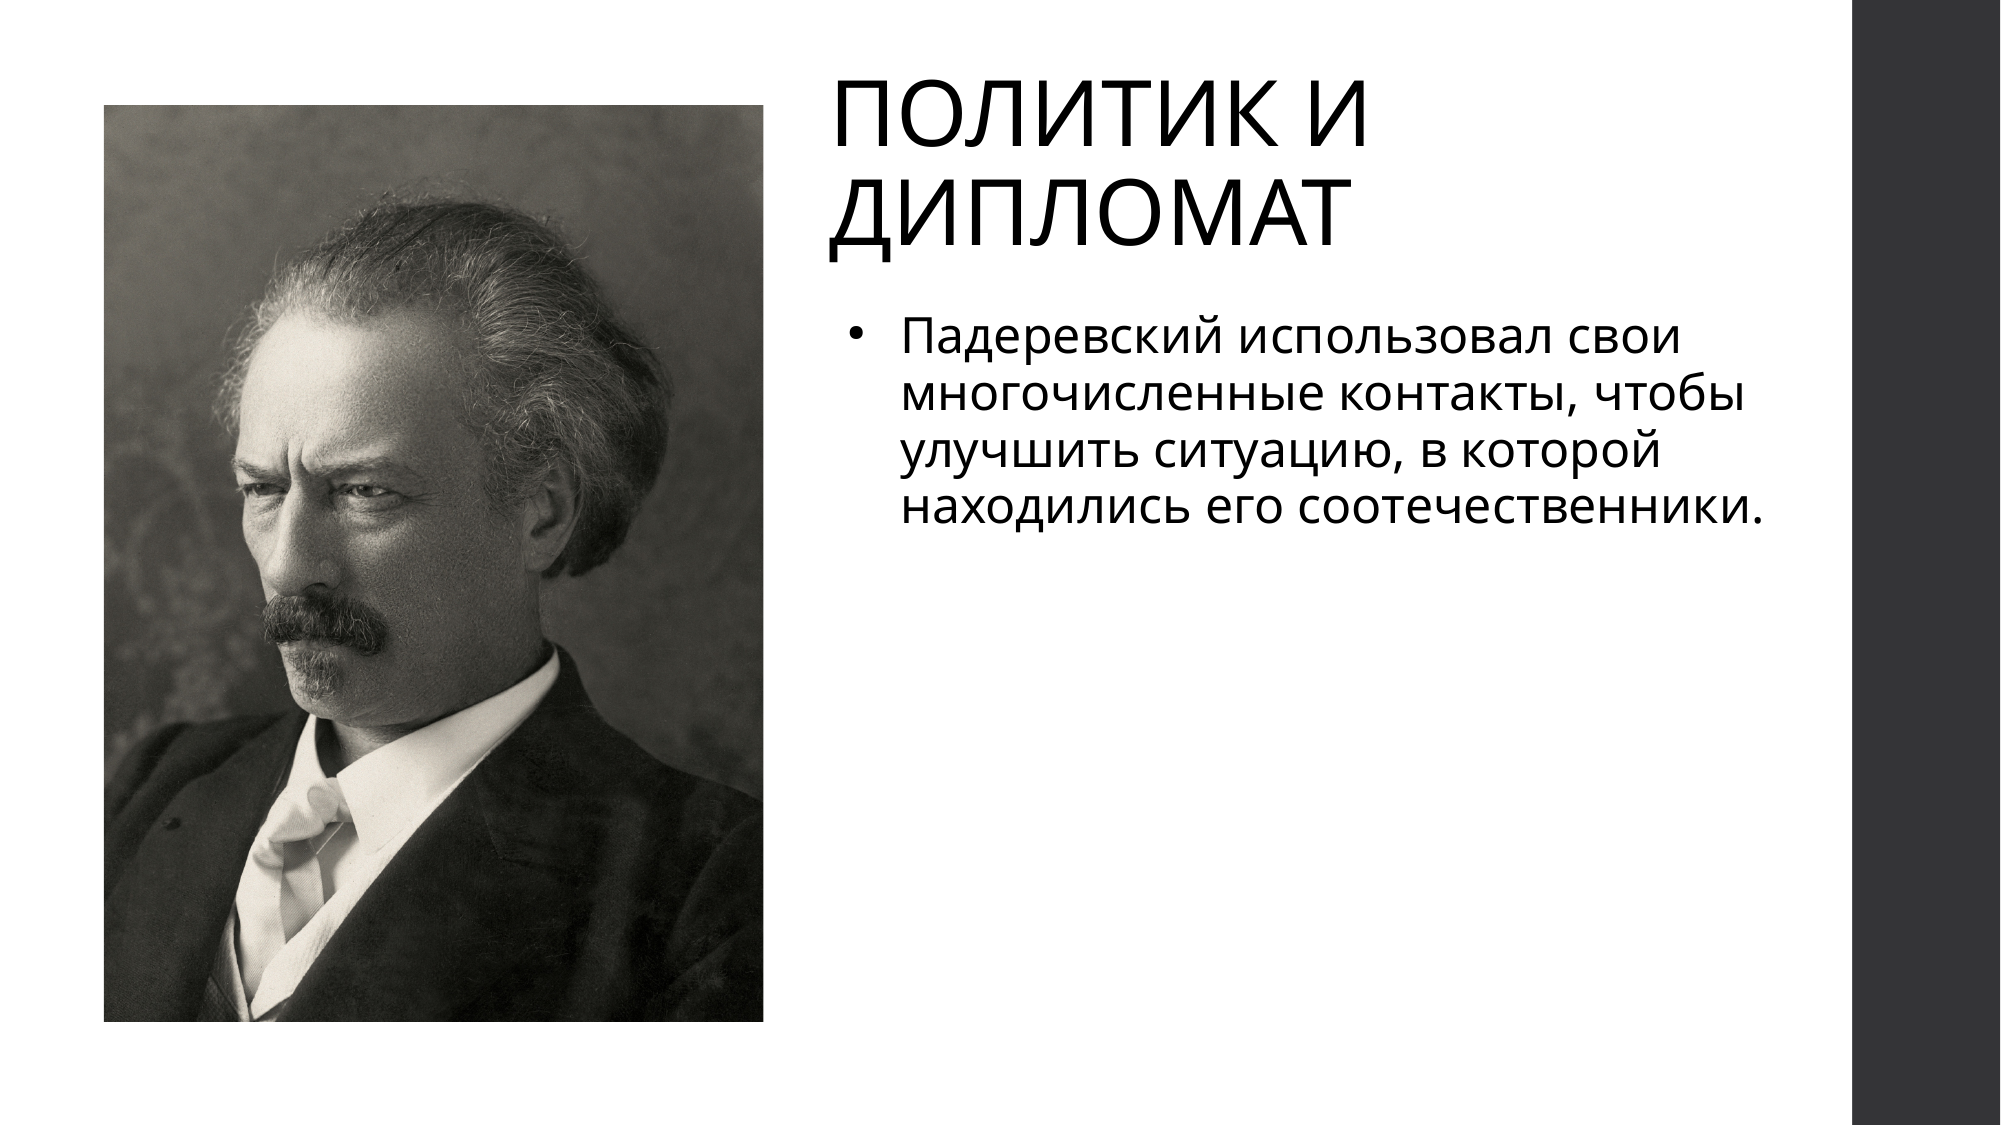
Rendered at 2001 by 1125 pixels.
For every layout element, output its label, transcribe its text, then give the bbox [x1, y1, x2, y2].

title ПОЛИТИК И ДИПЛОМАТ [814, 60, 1799, 278]
text_box [1852, 0, 2000, 1125]
picture [103, 104, 764, 1022]
list Падеревский использовал свои многочисленные контакты, чтобы улучшить ситуацию, в которой находились его соотечественники. [814, 299, 1802, 1014]
